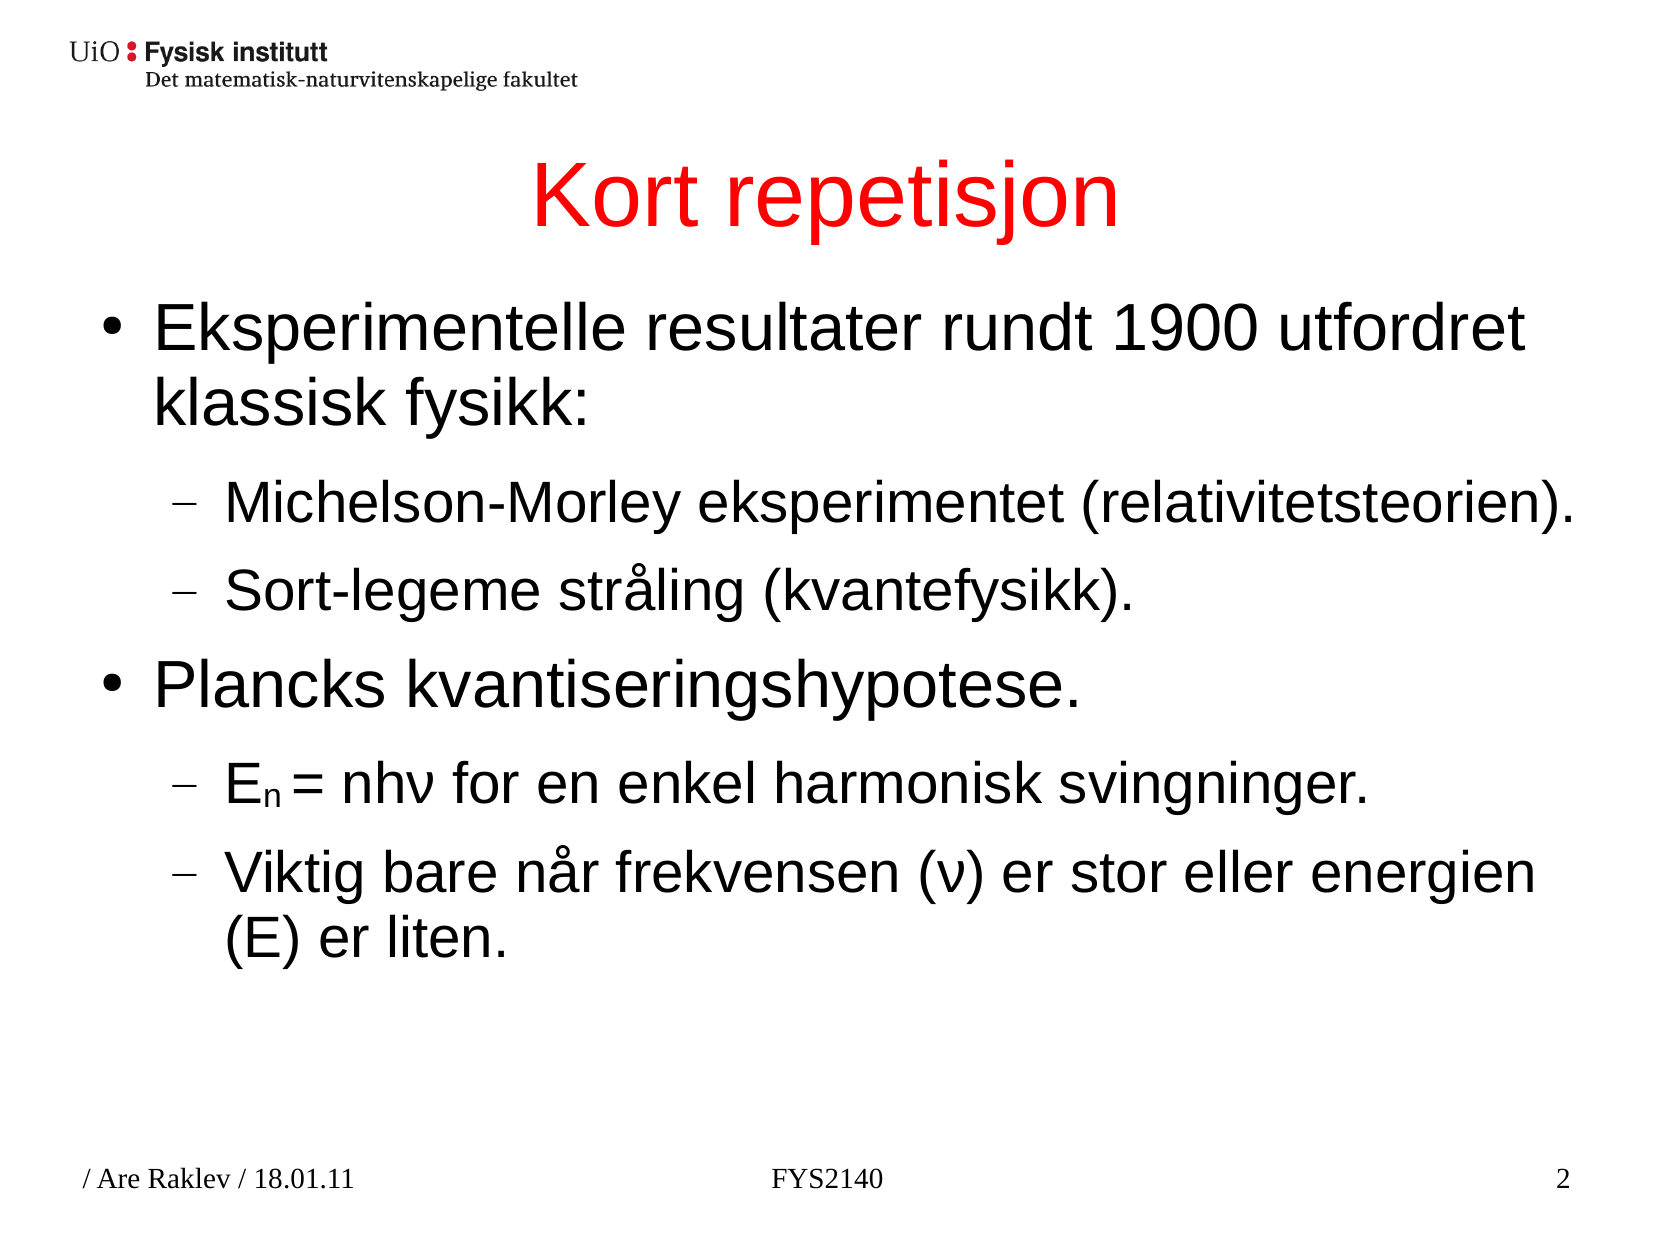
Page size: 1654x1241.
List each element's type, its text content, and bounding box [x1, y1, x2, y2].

list Eksperimentelle resultater rundt 1900 utfordret klassisk fysikk: Michelson-Morley eksperimentet (relativitetsteorien). Sort-legeme stråling (kvantefysikk). Plancks kvantiseringshypotese. En = nhν for en enkel harmonisk svingninger. Viktig bare når frekvensen (ν) er stor eller energien (E) er liten. [82, 290, 1613, 1094]
picture [68, 37, 581, 93]
title Kort repetisjon [82, 90, 1571, 290]
